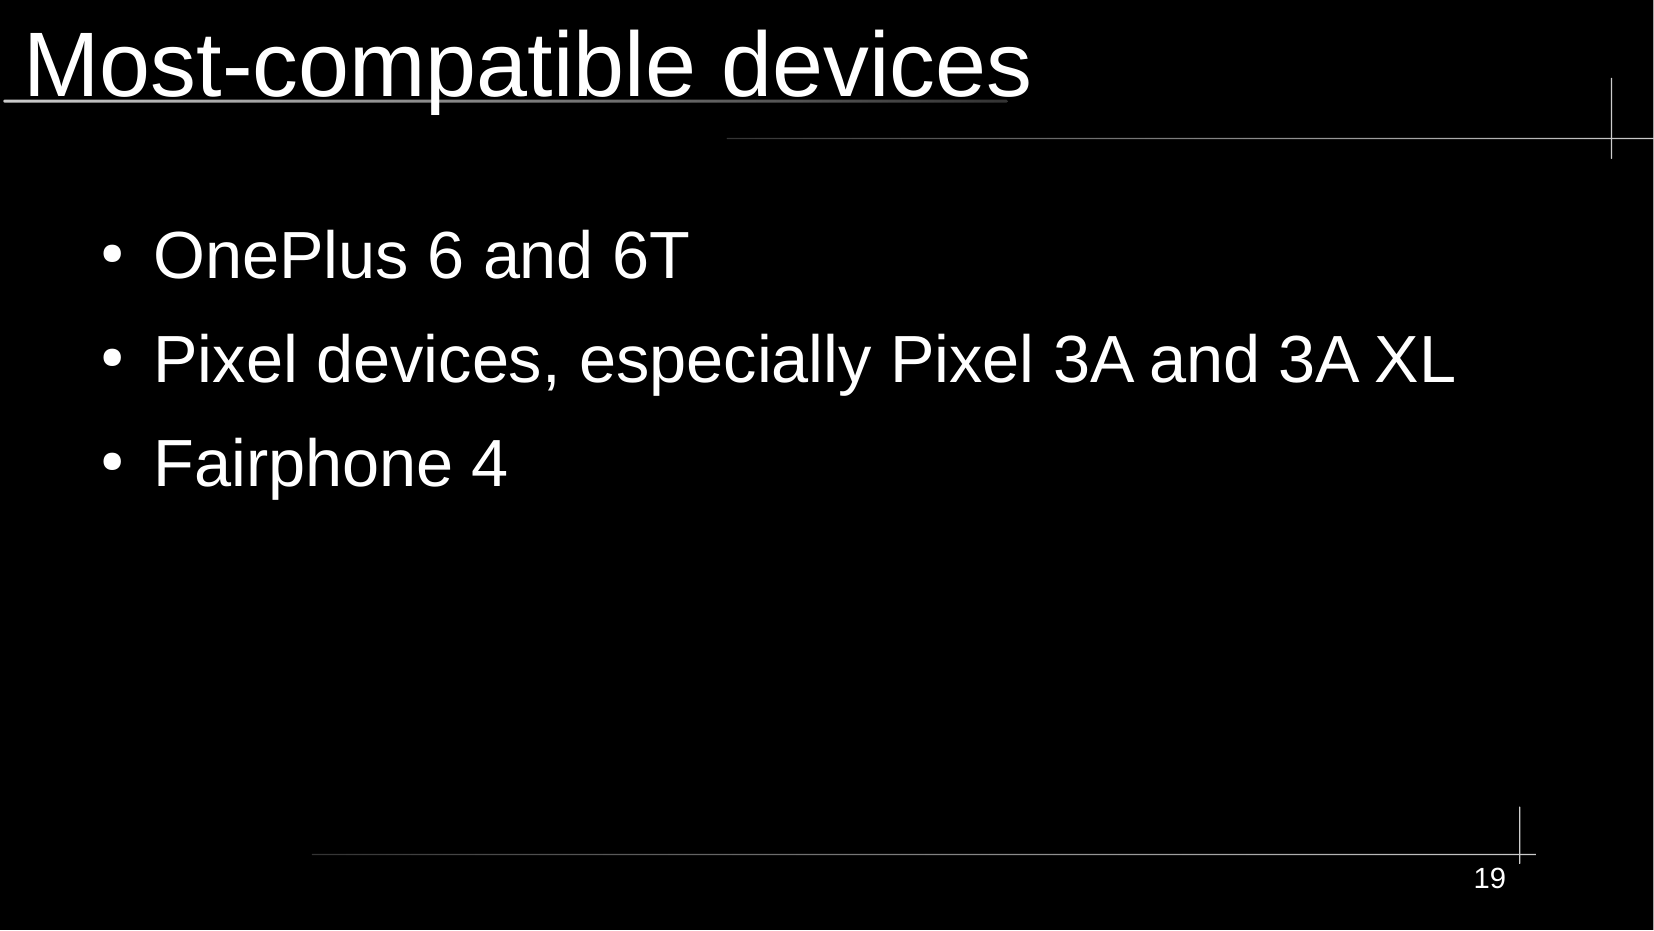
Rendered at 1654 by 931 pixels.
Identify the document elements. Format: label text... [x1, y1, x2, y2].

title Most-compatible devices [23, 11, 1589, 119]
list OnePlus 6 and 6T Pixel devices, especially Pixel 3A and 3A XL Fairphone 4 [82, 217, 1571, 526]
